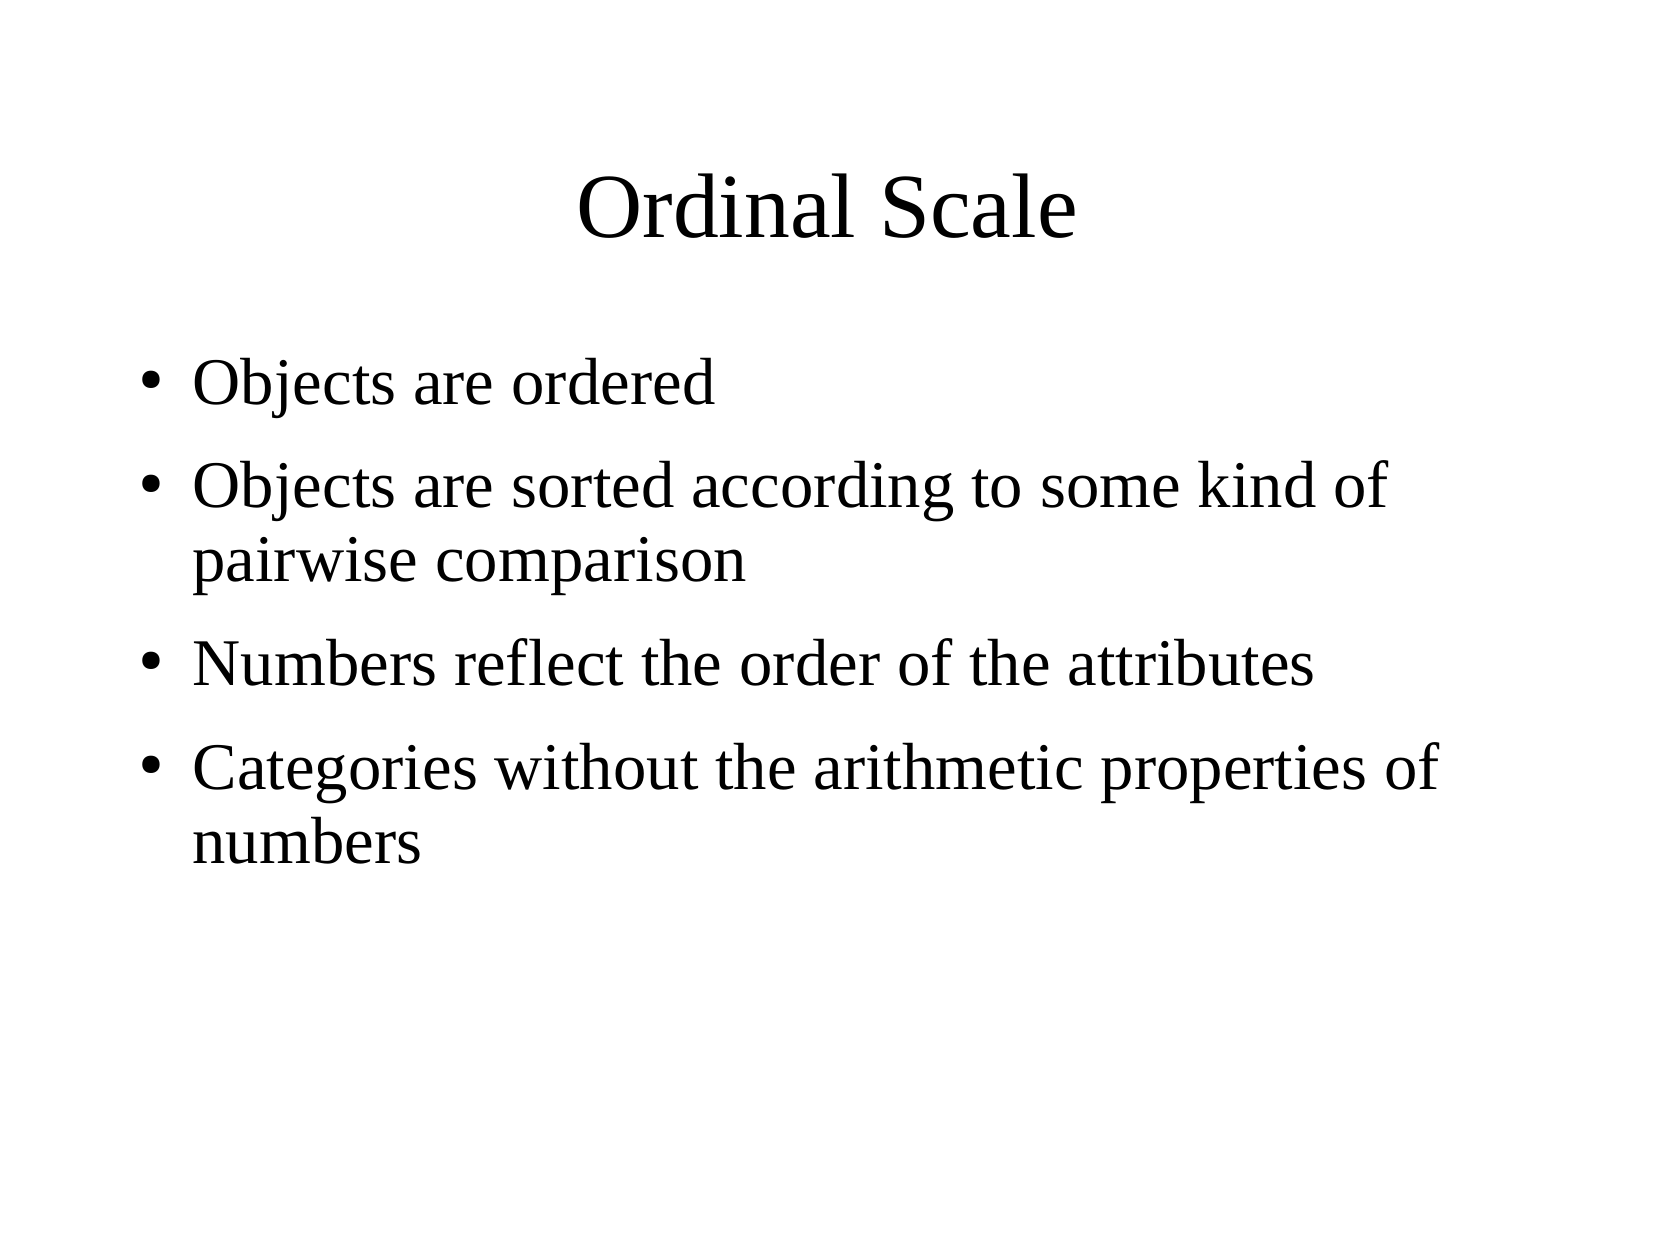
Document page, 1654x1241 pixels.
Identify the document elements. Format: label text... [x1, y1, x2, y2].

title Ordinal Scale [121, 102, 1534, 311]
list Objects are ordered Objects are sorted according to some kind of pairwise comparison Numbers reflect the order of the attributes Categories without the arithmetic properties of numbers [121, 344, 1534, 1127]
